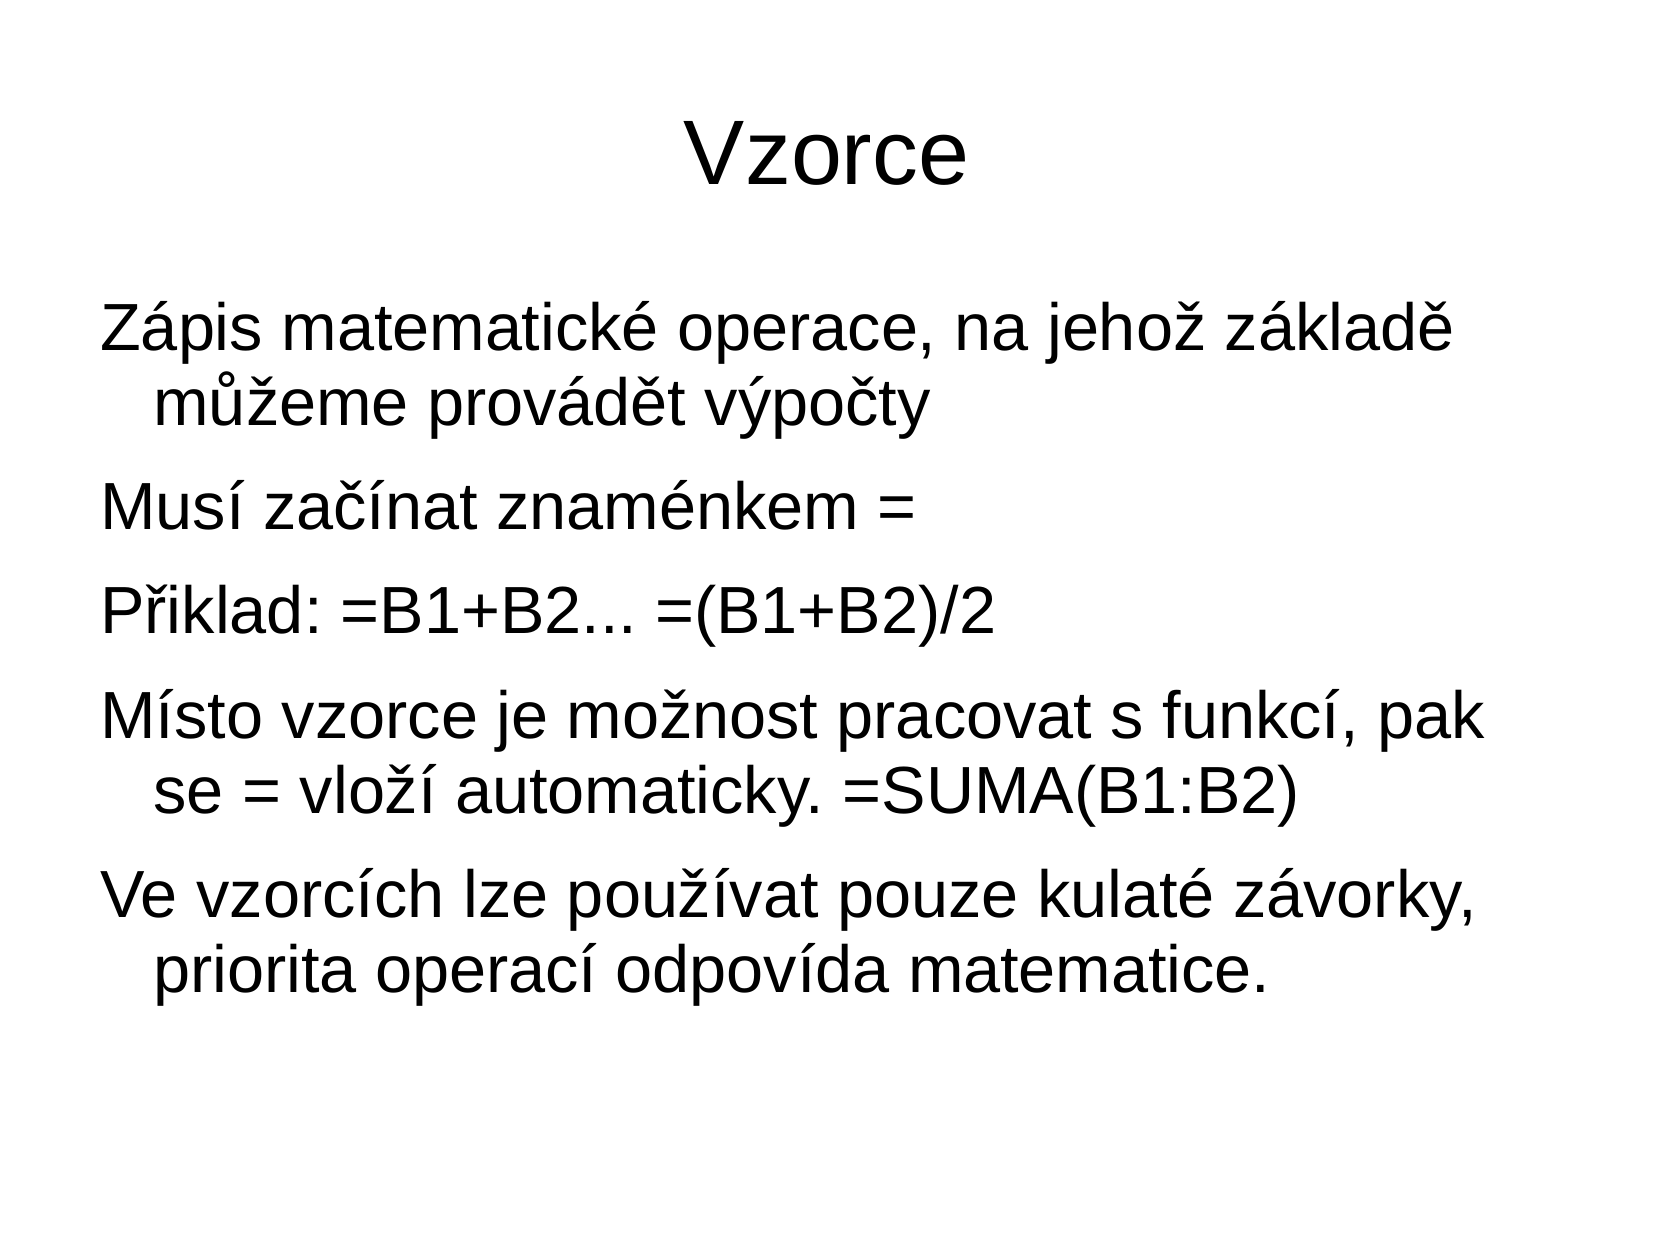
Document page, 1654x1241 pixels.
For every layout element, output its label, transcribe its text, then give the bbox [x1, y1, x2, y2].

list Zápis matematické operace, na jehož základě můžeme provádět výpočty Musí začínat znaménkem = Přiklad: =B1+B2... =(B1+B2)/2 Místo vzorce je možnost pracovat s funkcí, pak se = vloží automaticky. =SUMA(B1:B2) Ve vzorcích lze používat pouze kulaté závorky, priorita operací odpovída matematice. [82, 290, 1571, 1094]
title Vzorce [82, 56, 1571, 250]
